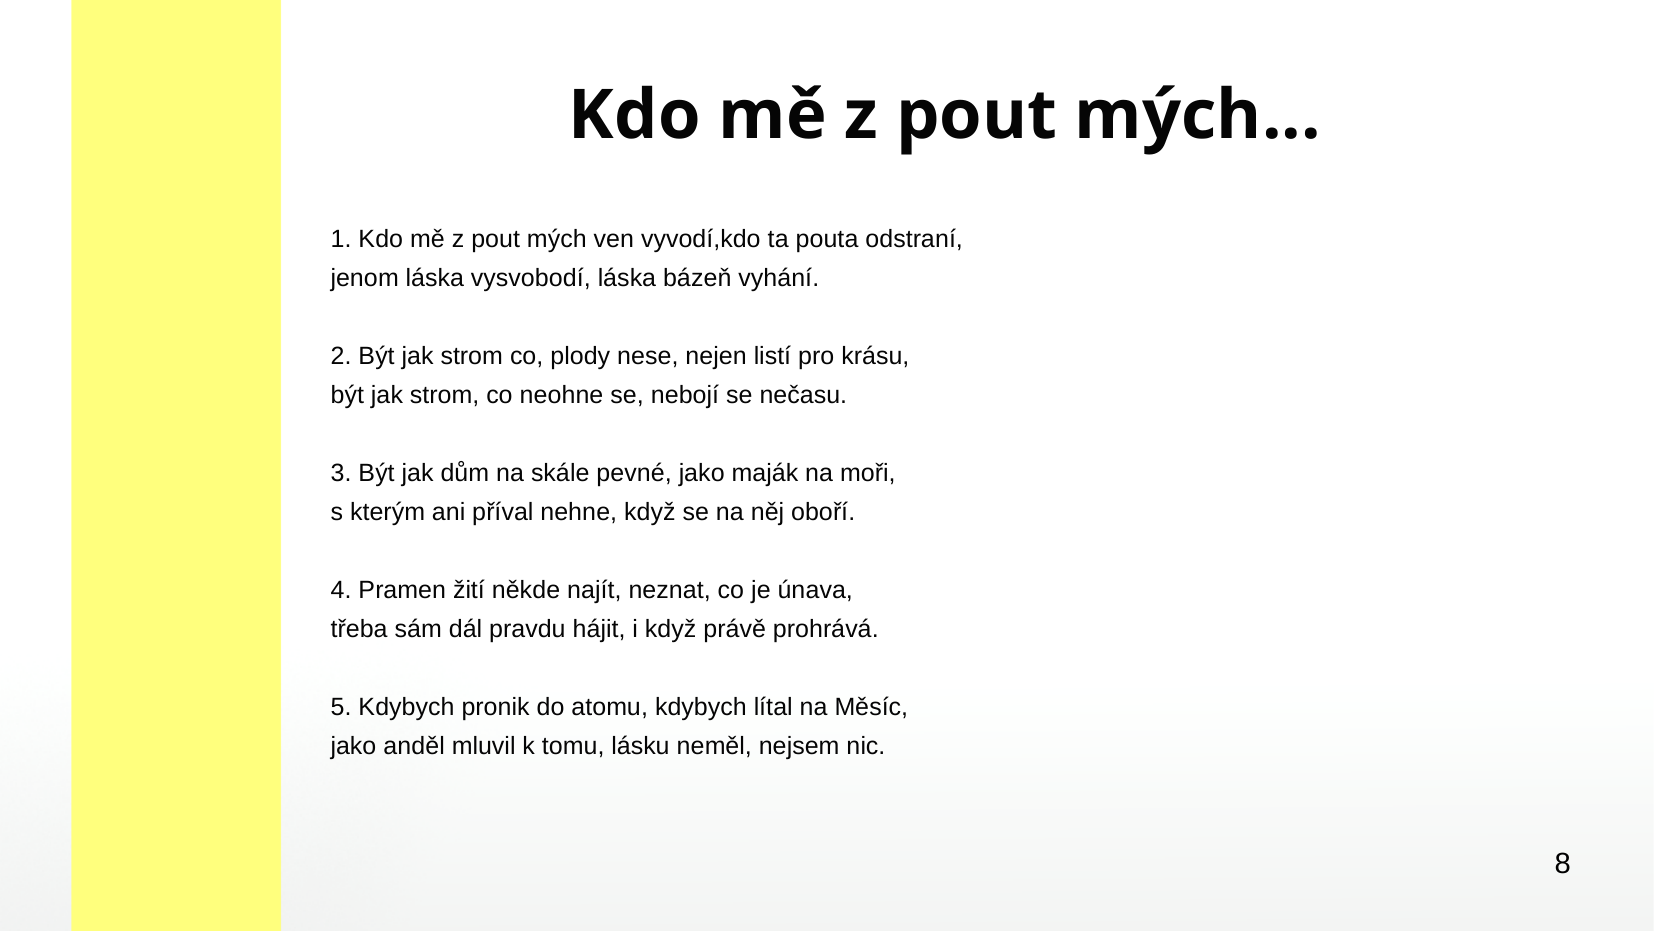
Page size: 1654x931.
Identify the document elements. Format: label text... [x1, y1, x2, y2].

picture [0, 0, 1654, 931]
title Kdo mě z pout mých... [295, 35, 1595, 189]
list 1. Kdo mě z pout mých ven vyvodí,kdo ta pouta odstraní, jenom láska vysvobodí, láska bázeň vyhání. 2. Být jak strom co, plody nese, nejen listí pro krásu, být jak strom, co neohne se, nebojí se nečasu. 3. Být jak dům na skále pevné, jako maják na moři, s kterým ani příval nehne, když se na něj oboří. 4. Pramen žití někde najít, neznat, co je únava, třeba sám dál pravdu hájit, i když právě prohrává. 5. Kdybych pronik do atomu, kdybych lítal na Měsíc, jako anděl mluvil k tomu, lásku neměl, nejsem nic. [295, 224, 1595, 764]
